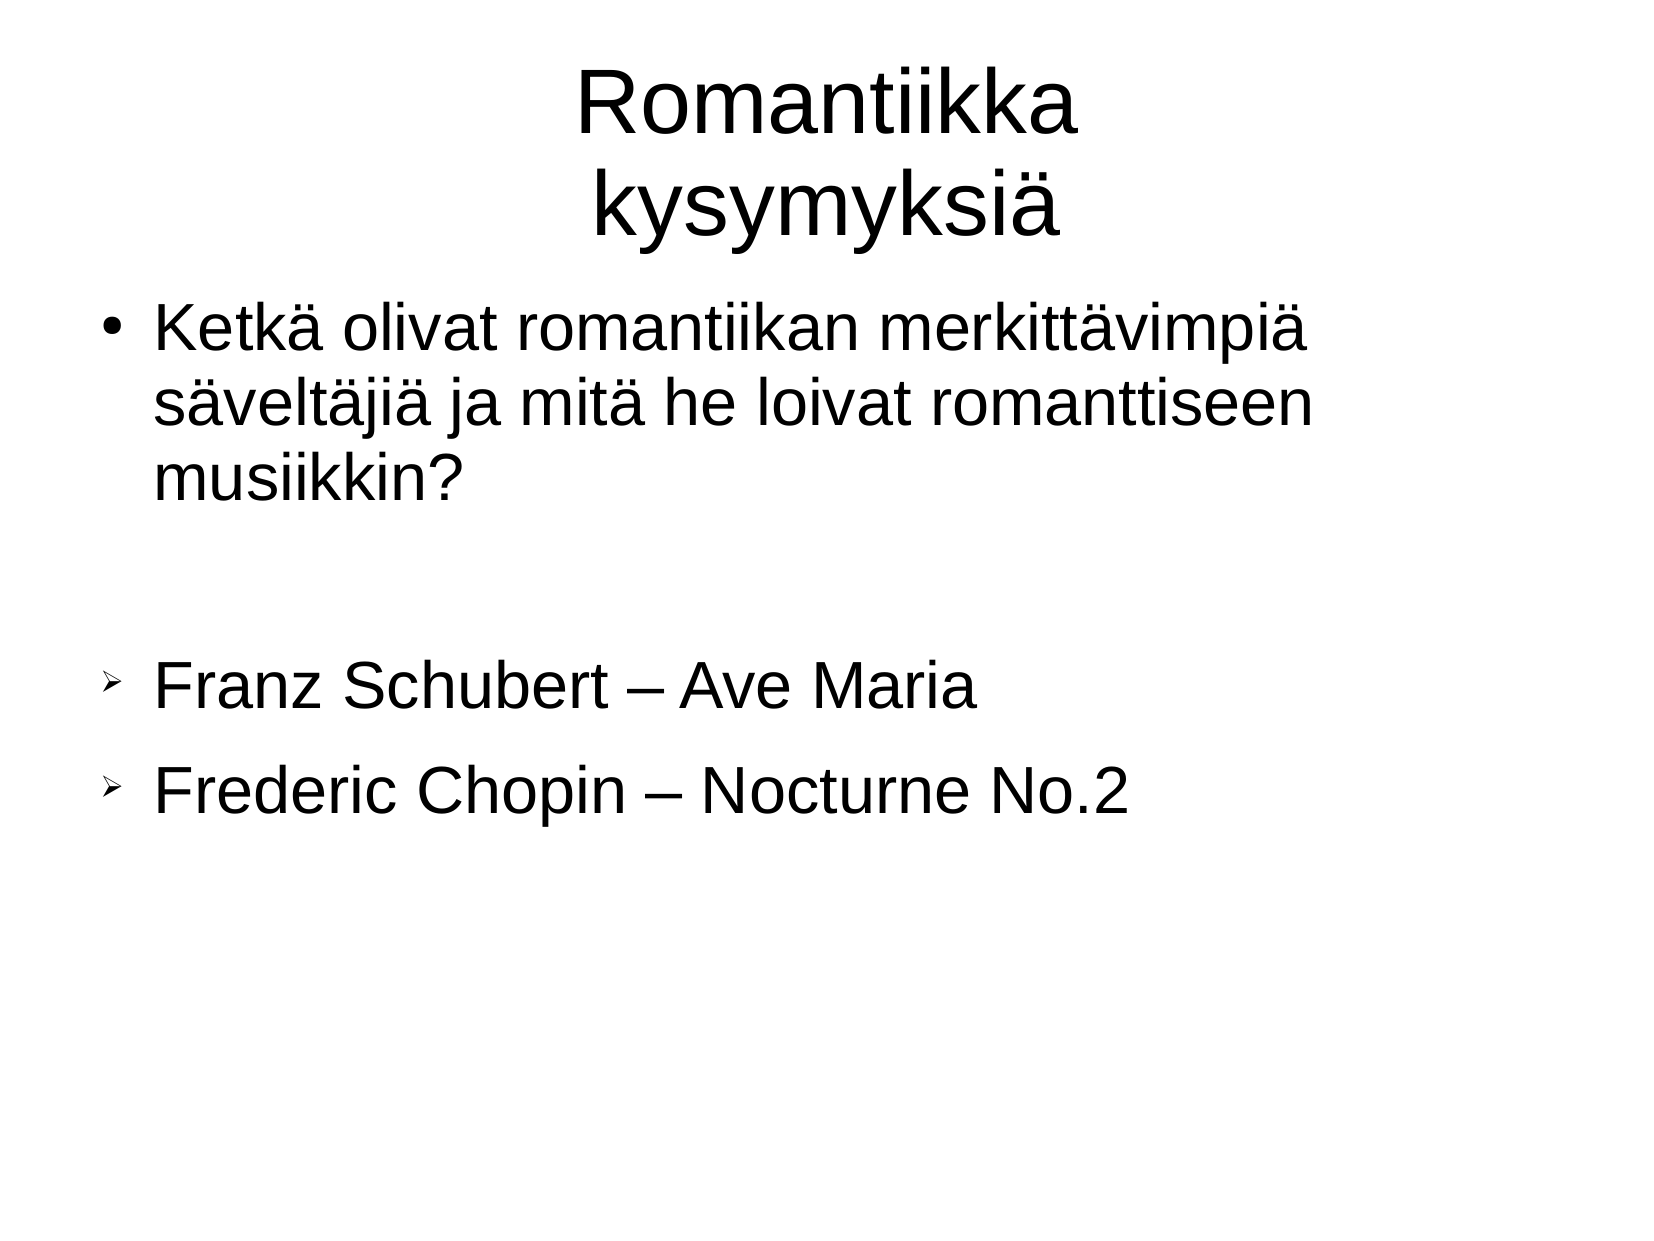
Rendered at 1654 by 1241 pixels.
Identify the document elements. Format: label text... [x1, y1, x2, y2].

list Ketkä olivat romantiikan merkittävimpiä säveltäjiä ja mitä he loivat romanttiseen musiikkin? Franz Schubert – Ave Maria Frederic Chopin – Nocturne No.2 [82, 290, 1538, 1010]
title Romantiikka kysymyksiä [82, 49, 1571, 257]
